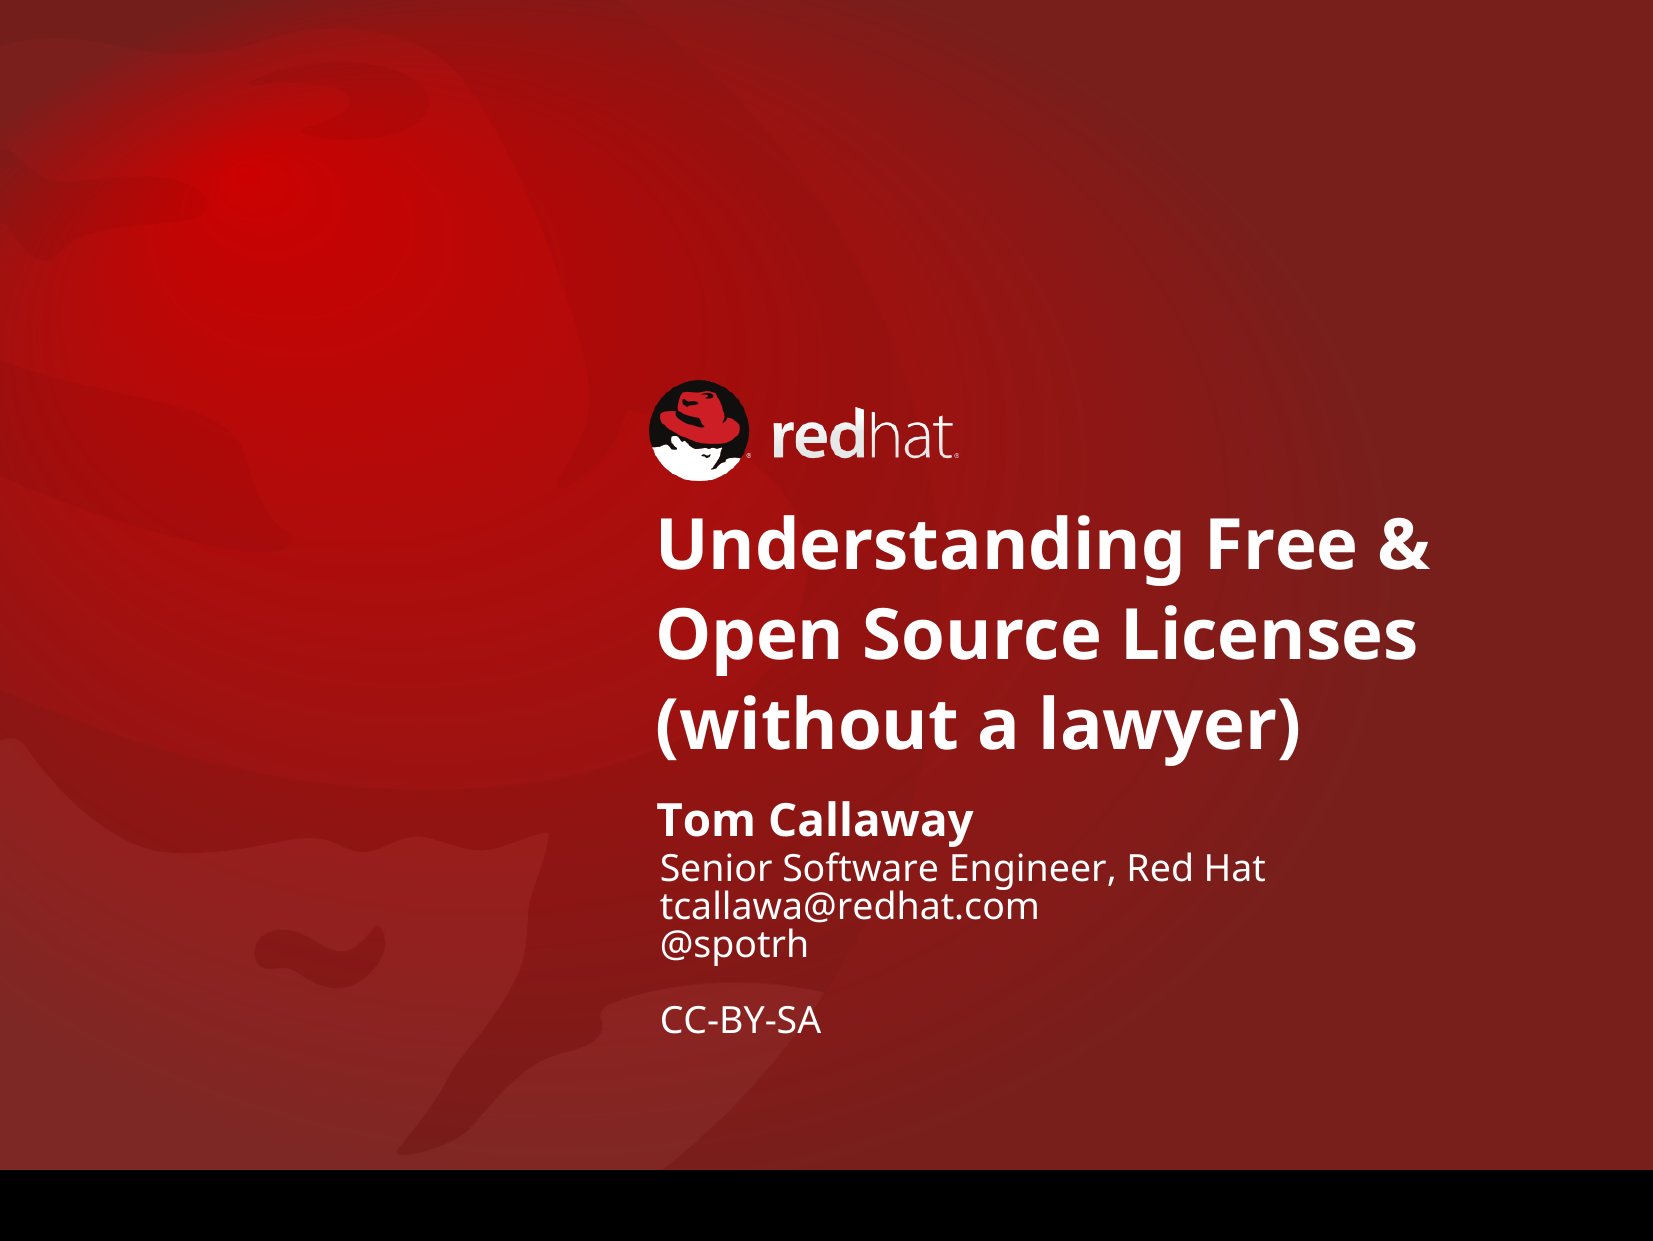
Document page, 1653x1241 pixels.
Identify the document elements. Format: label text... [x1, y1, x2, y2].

text_box Tom Callaway [641, 780, 1531, 854]
title Understanding Free & Open Source Licenses (without a lawyer) [655, 496, 1538, 762]
picture [0, 0, 1653, 1170]
text_box Senior Software Engineer, Red Hat tcallawa@redhat.com @spotrh CC-BY-SA [645, 914, 1534, 978]
